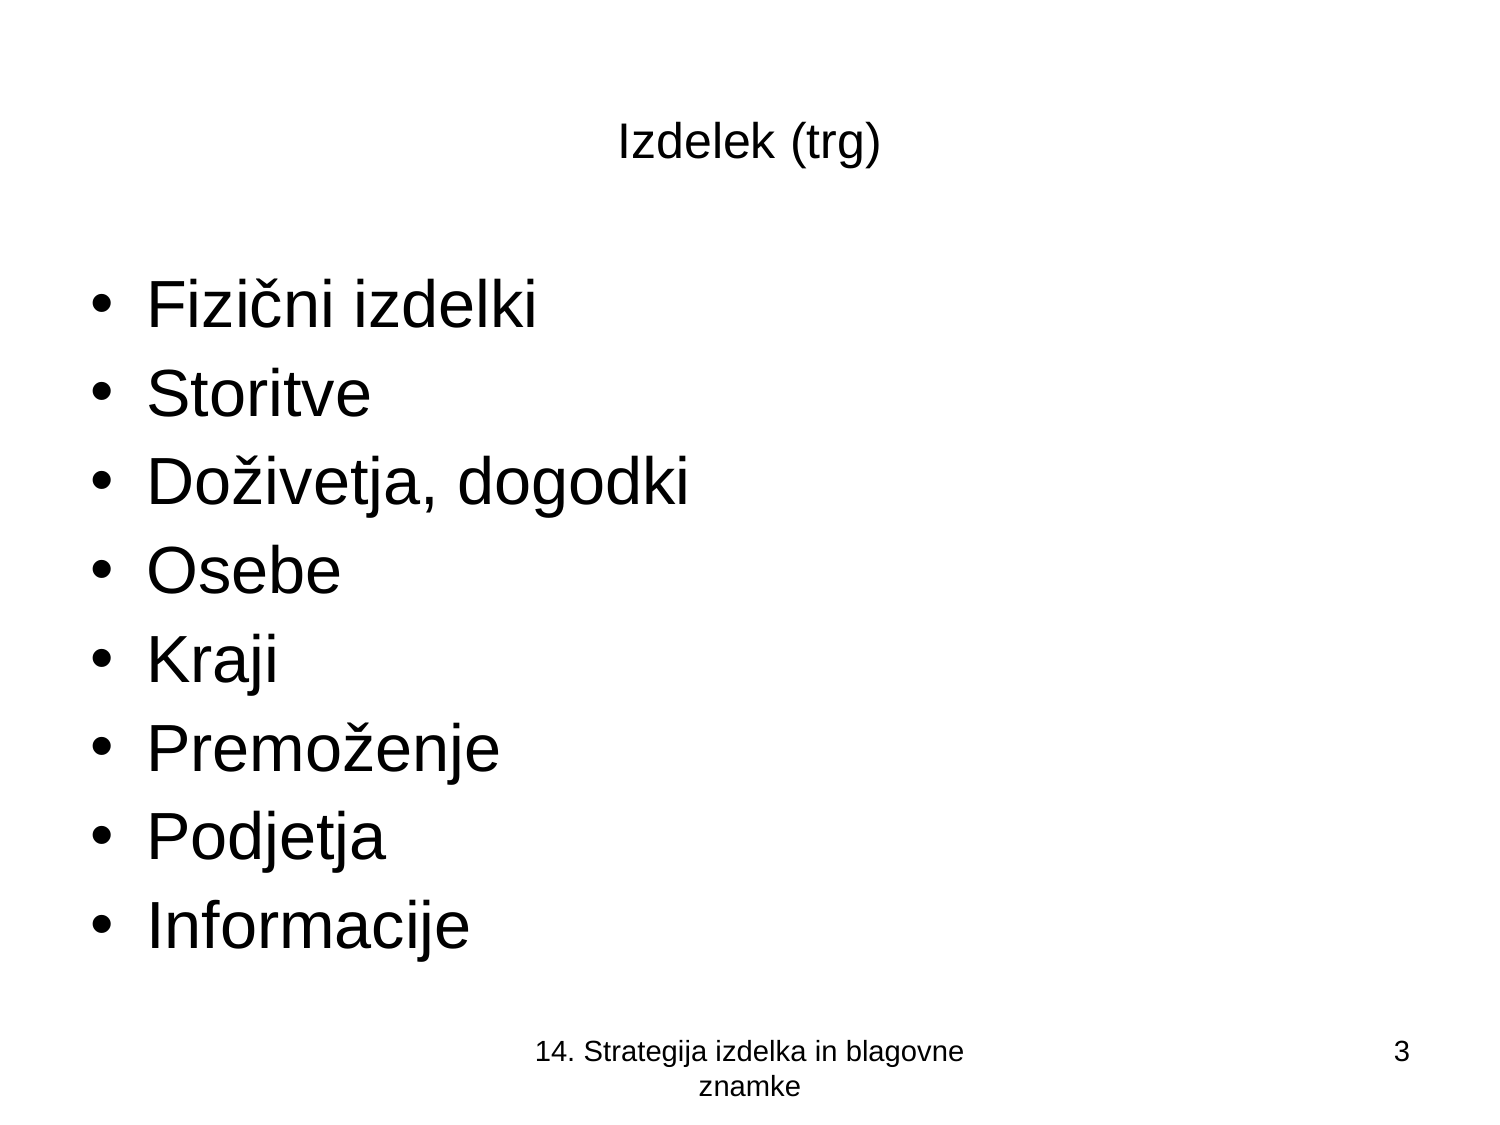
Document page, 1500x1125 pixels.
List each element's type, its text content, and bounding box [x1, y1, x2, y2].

list Fizični izdelki Storitve Doživetja, dogodki Osebe Kraji Premoženje Podjetja Informacije [75, 262, 1426, 1006]
text_box <number> [1074, 1024, 1426, 1103]
title Izdelek (trg) [75, 45, 1426, 233]
text_box 14. Strategija izdelka in blagovne znamke [512, 1024, 988, 1103]
